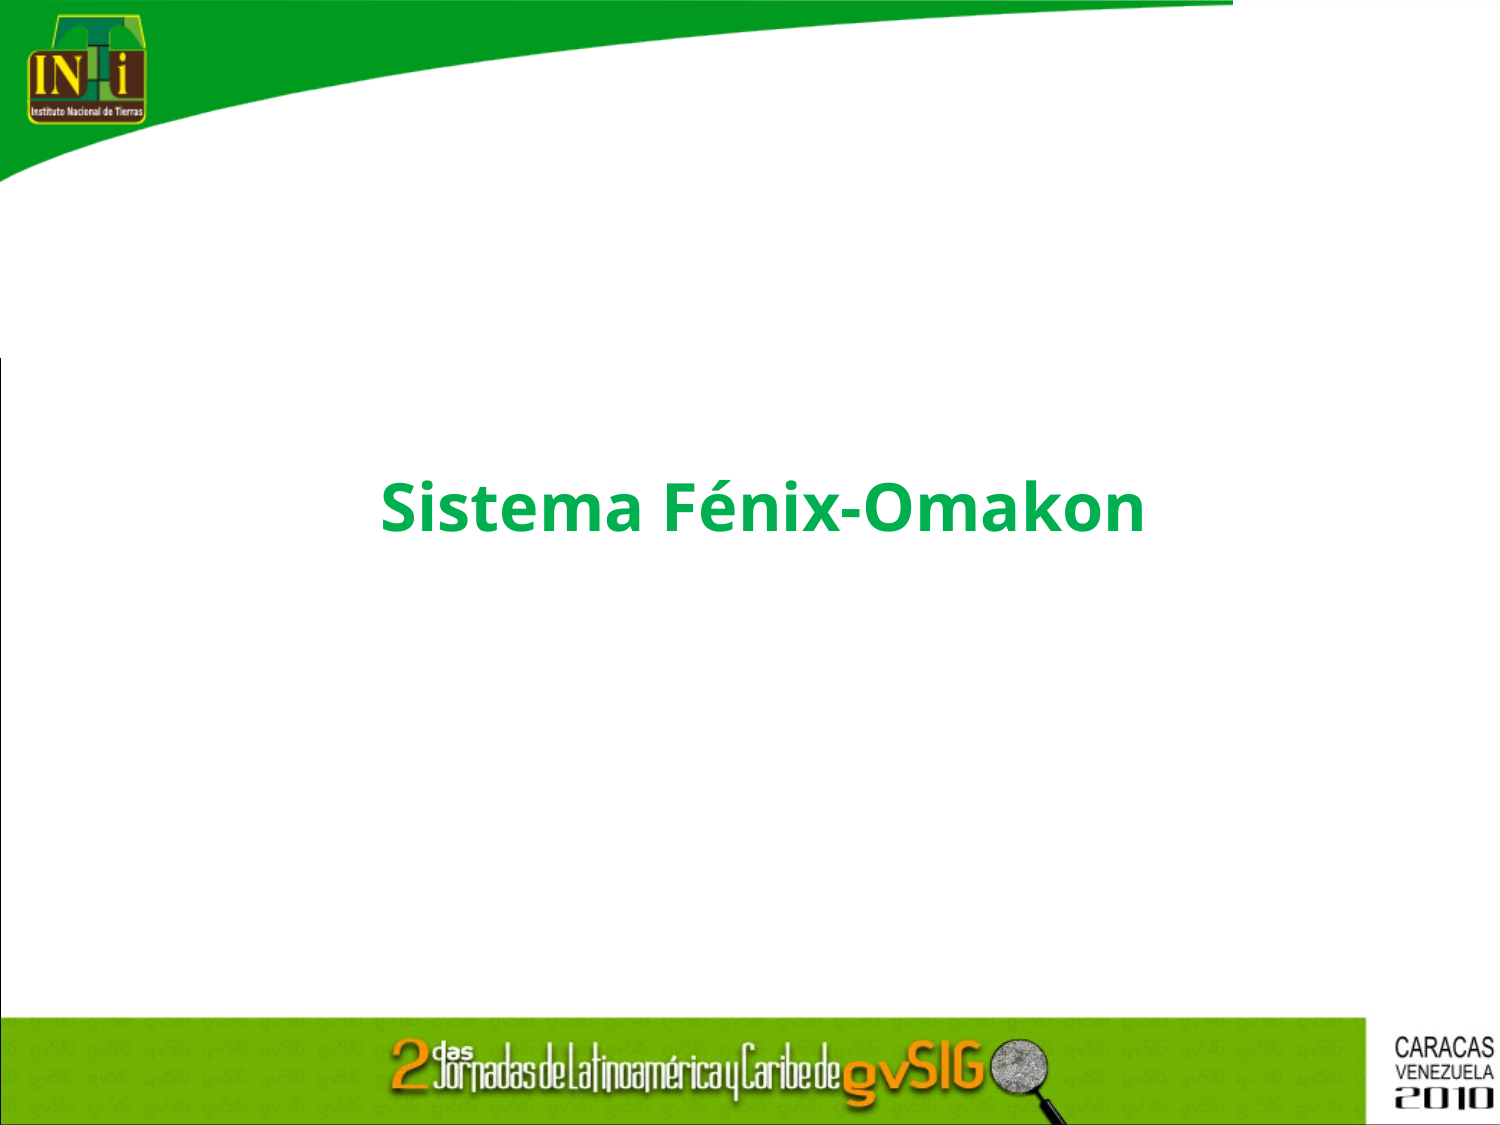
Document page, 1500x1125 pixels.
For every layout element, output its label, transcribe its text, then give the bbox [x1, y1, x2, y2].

picture [0, 0, 1500, 1125]
text_box Sistema Fénix-Omakon [328, 456, 1201, 553]
